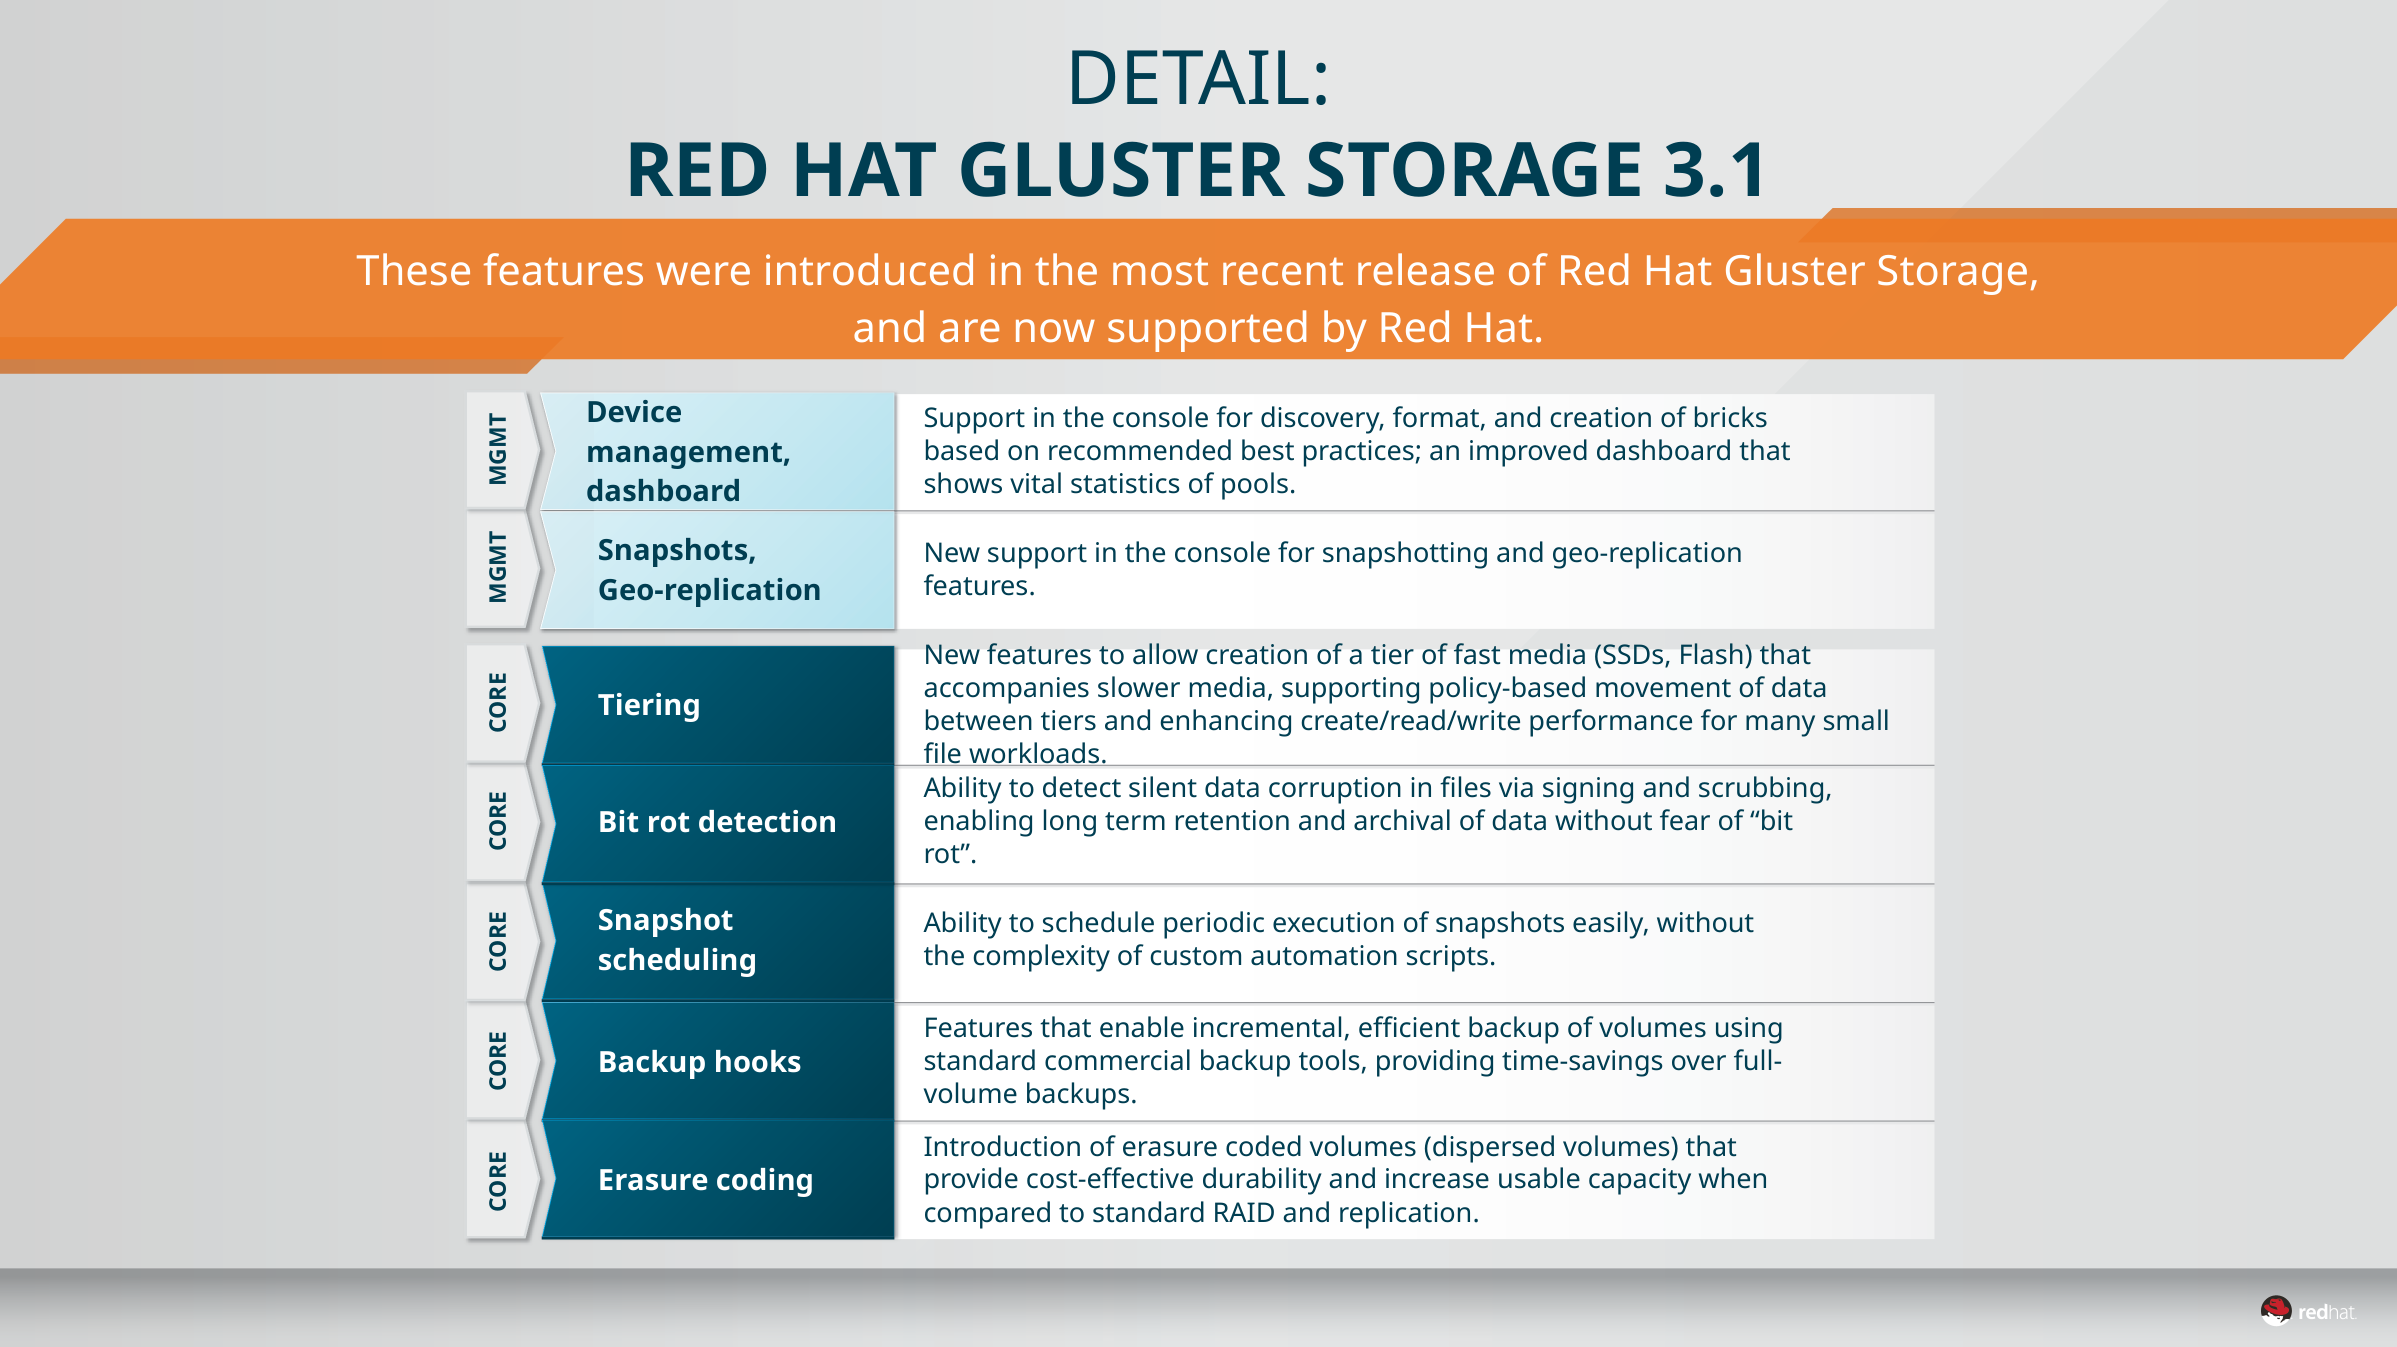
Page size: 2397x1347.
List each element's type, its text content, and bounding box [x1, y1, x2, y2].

text_box Tiering [583, 644, 884, 760]
text_box Snapshot scheduling [583, 876, 881, 1000]
text_box Backup hooks [583, 1000, 884, 1121]
text_box CORE [460, 757, 534, 880]
text_box Introduction of erasure coded volumes (dispersed volumes) that provide cost-effective durability and increase usable capacity when compared to standard RAID and replication. [908, 1119, 1790, 1240]
text_box Ability to schedule periodic execution of snapshots easily, without the complexity of custom automation scripts. [908, 879, 1790, 989]
text_box MGMT [460, 510, 534, 625]
text_box Ability to detect silent data corruption in files via signing and scrubbing, enabling long term retention and archival of data without fear of “bit rot”. [908, 749, 1853, 893]
text_box Features that enable incremental, efficient backup of volumes using standard commercial backup tools, providing time-savings over full-volume backups. [908, 989, 1839, 1133]
text_box Erasure coding [583, 1116, 881, 1243]
text_box MGMT [460, 440, 534, 507]
text_box Device management, dashboard [571, 440, 899, 514]
text_box New support in the console for snapshotting and geo-replication features. [908, 509, 1853, 630]
text_box Support in the console for discovery, format, and creation of bricks based on recommended best practices; an improved dashboard that shows vital statistics of pools. [908, 440, 1850, 509]
text_box CORE [460, 1120, 534, 1244]
picture [0, 0, 2397, 1347]
text_box CORE [460, 997, 534, 1120]
text_box DETAIL: RED HAT GLUSTER STORAGE 3.1 [161, 23, 2236, 240]
text_box These features were introduced in the most recent release of Red Hat Gluster Storage, and are now supported by Red Hat. [334, 240, 2063, 440]
text_box New features to allow creation of a tier of fast media (SSDs, Flash) that accompanies slower media, supporting policy-based movement of data between tiers and enhancing create/read/write performance for many small file workloads. [908, 632, 1947, 776]
text_box Bit rot detection [583, 760, 884, 881]
text_box CORE [460, 880, 534, 997]
text_box Snapshots, Geo-replication [583, 509, 859, 630]
text_box CORE [460, 637, 534, 757]
